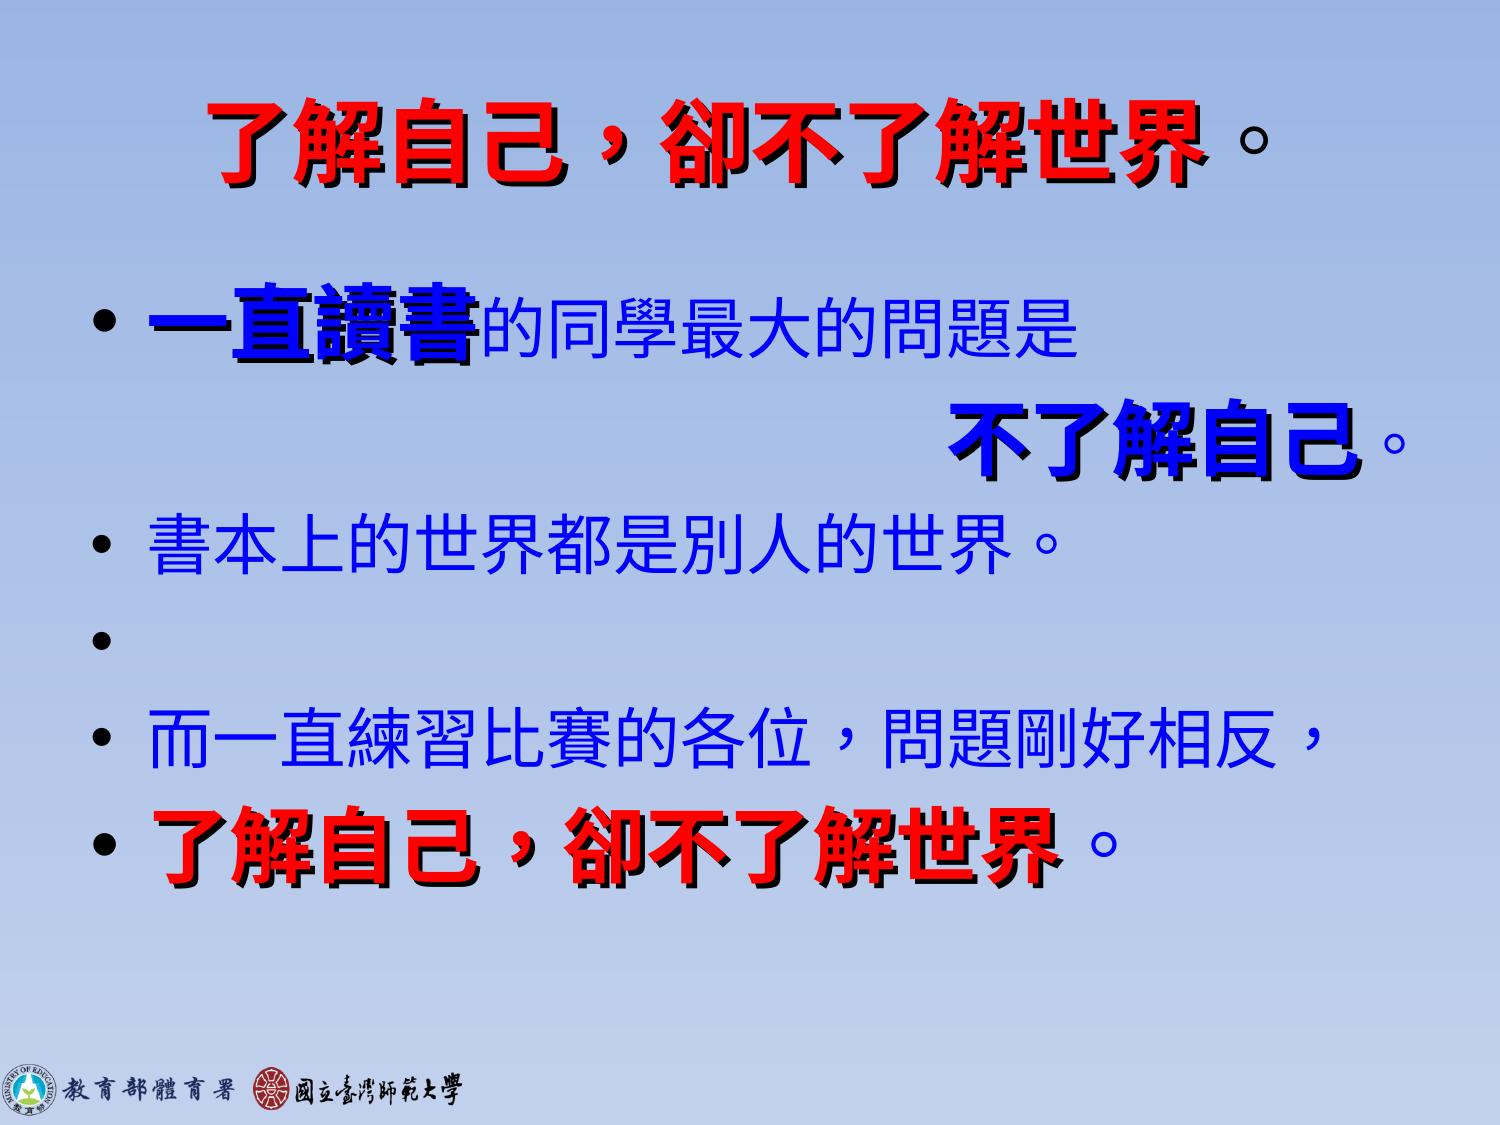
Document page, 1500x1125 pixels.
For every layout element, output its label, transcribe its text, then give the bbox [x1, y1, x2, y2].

list 一直讀書的同學最大的問題是 不了解自己。 書本上的世界都是別人的世界。 而一直練習比賽的各位，問題剛好相反， 了解自己，卻不了解世界。 [75, 262, 1426, 1005]
title 了解自己，卻不了解世界。 [75, 45, 1426, 233]
